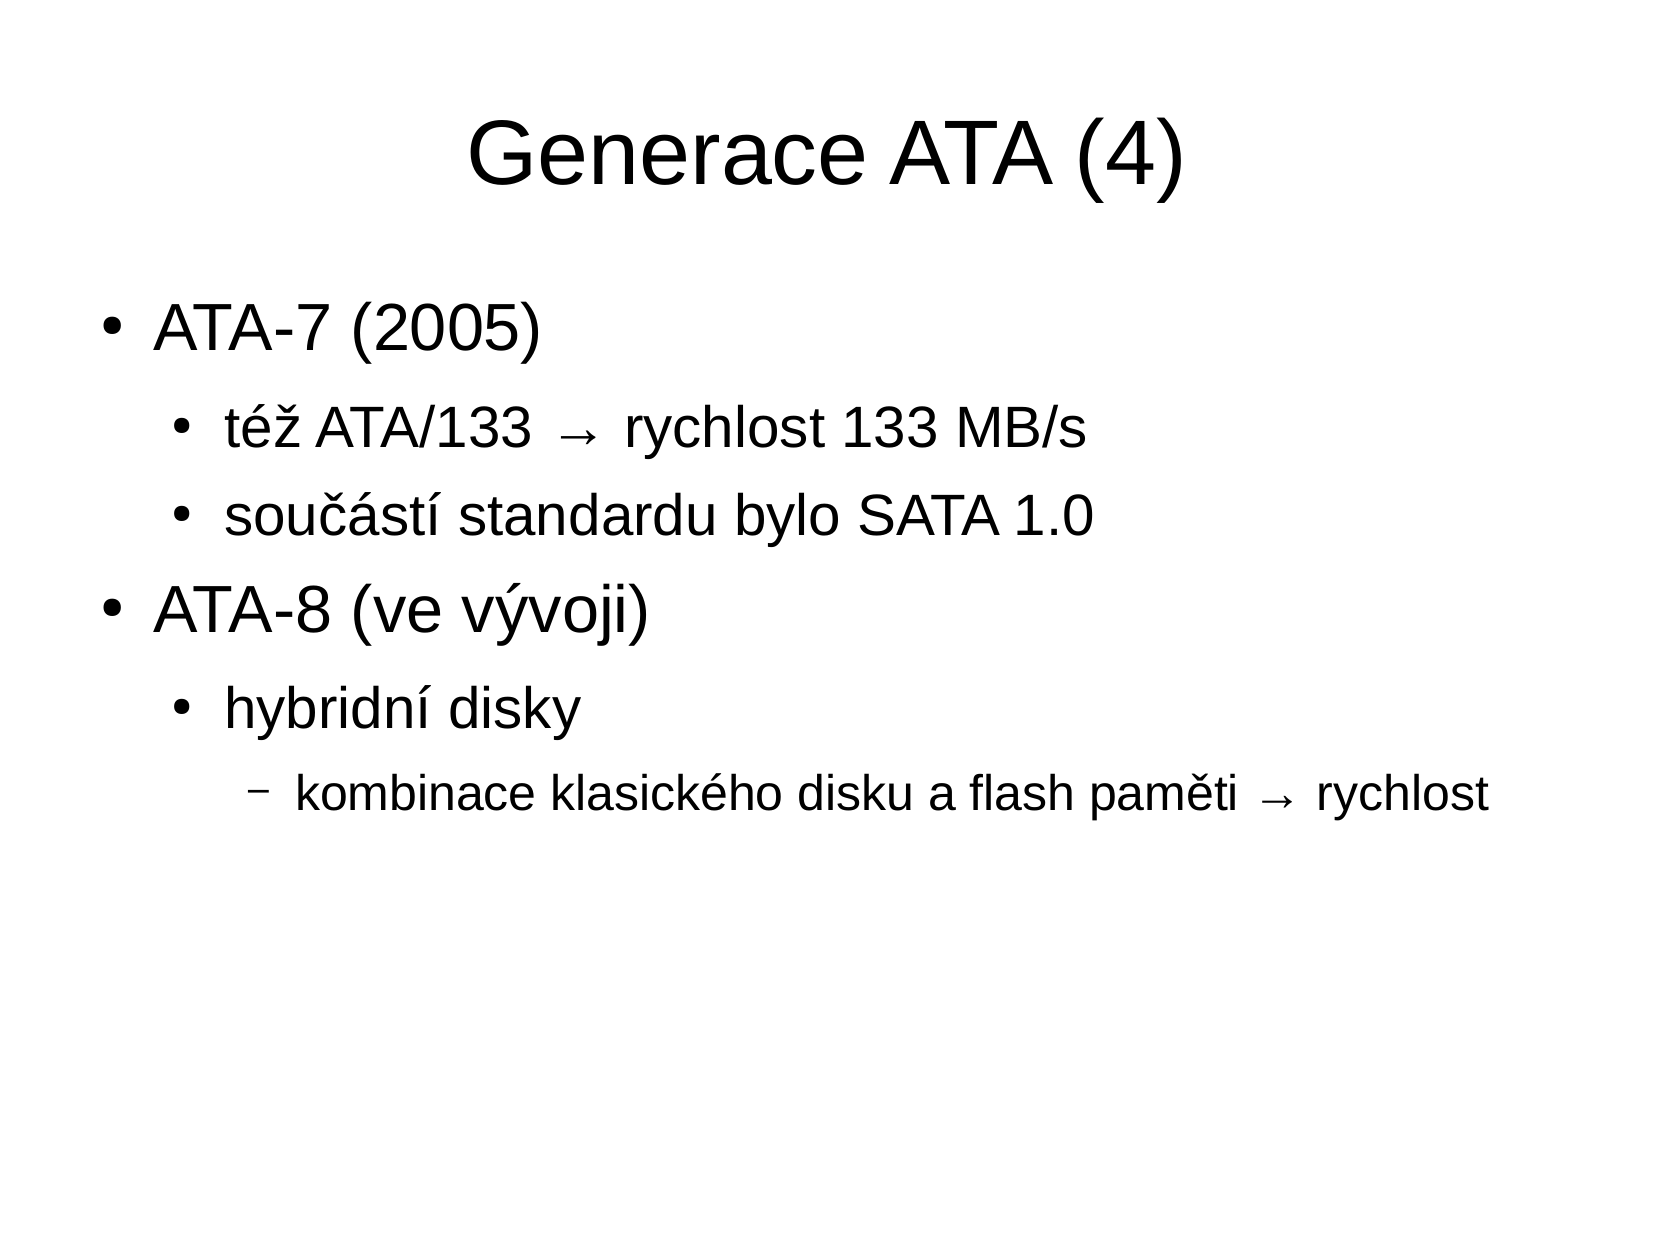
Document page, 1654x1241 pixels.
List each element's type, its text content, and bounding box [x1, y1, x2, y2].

list ATA-7 (2005) též ATA/133 → rychlost 133 MB/s součástí standardu bylo SATA 1.0 ATA-8 (ve vývoji) hybridní disky kombinace klasického disku a flash paměti → rychlost [82, 290, 1571, 1109]
title Generace ATA (4) [82, 49, 1571, 257]
